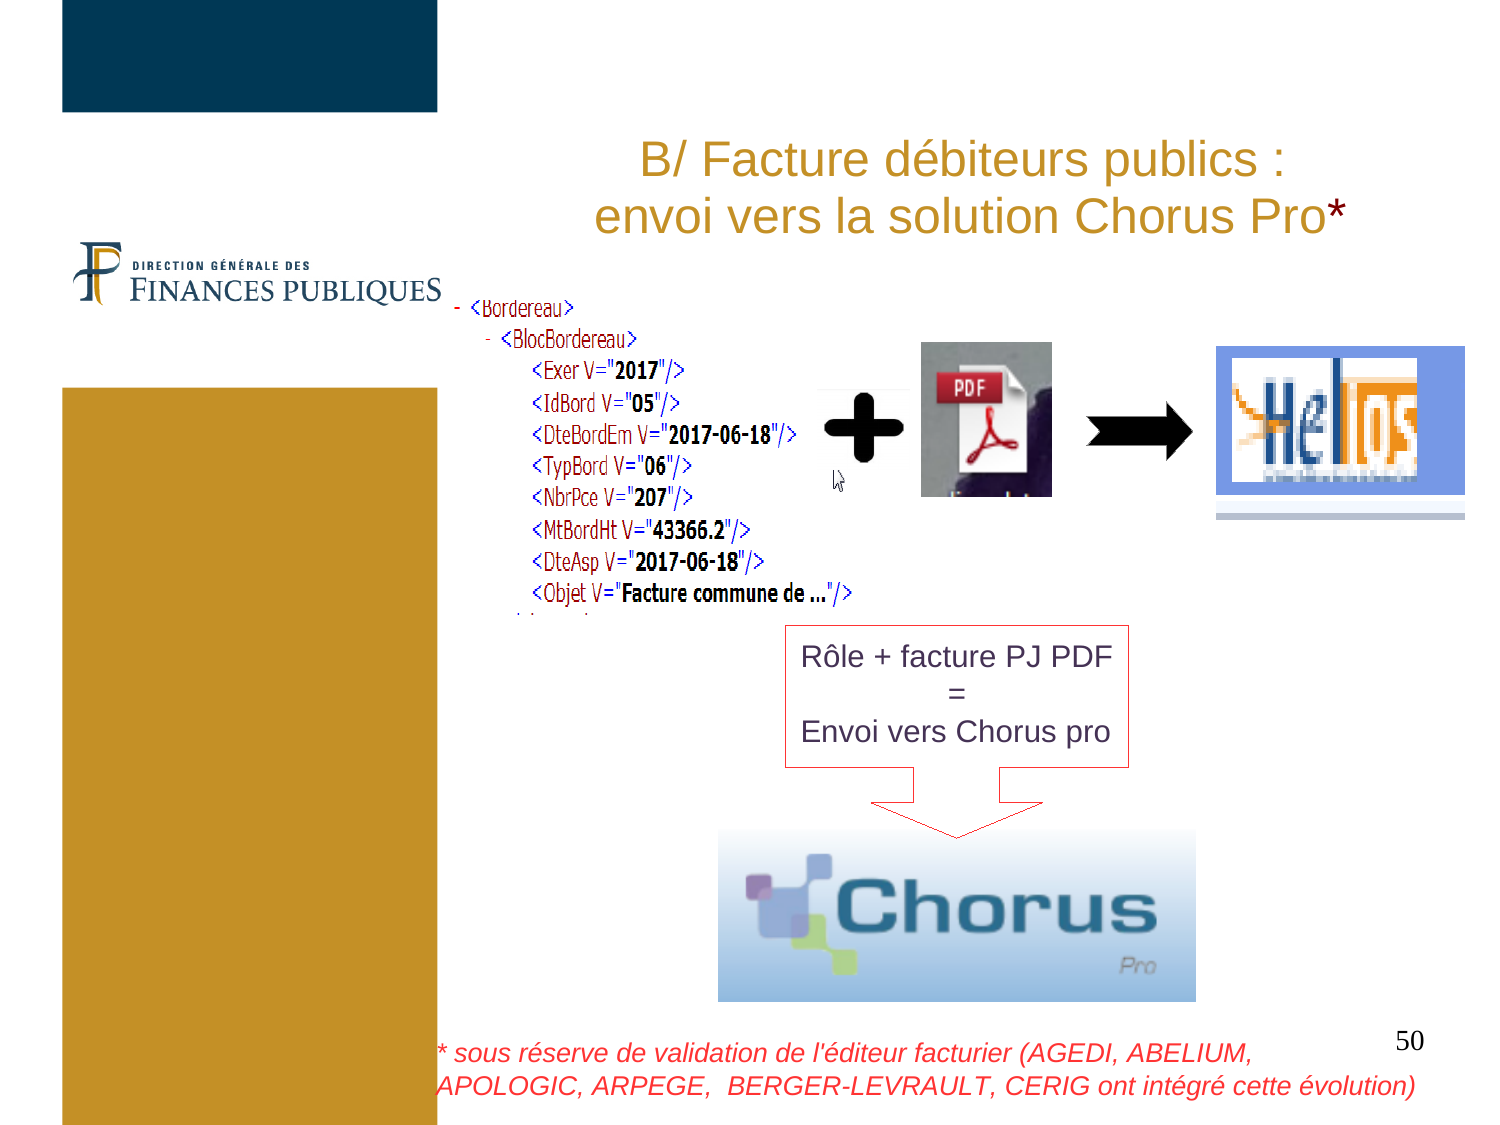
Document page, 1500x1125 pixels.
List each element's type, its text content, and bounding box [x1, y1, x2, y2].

text_box [1086, 401, 1193, 461]
text_box [785, 756, 1129, 839]
picture [718, 829, 1196, 1002]
picture [50, 219, 910, 615]
picture [921, 342, 1052, 497]
title B/ Facture débiteurs publics : envoi vers la solution Chorus Pro* [519, 79, 1422, 296]
text_box * sous réserve de validation de l'éditeur facturier (AGEDI, ABELIUM, APOLOGIC, ARPEGE, BERGER-LEVRAULT, CERIG ont intégré cette évolution) [421, 1028, 1500, 1125]
picture [1216, 346, 1465, 520]
text_box Rôle + facture PJ PDF = Envoi vers Chorus pro [785, 628, 1129, 756]
